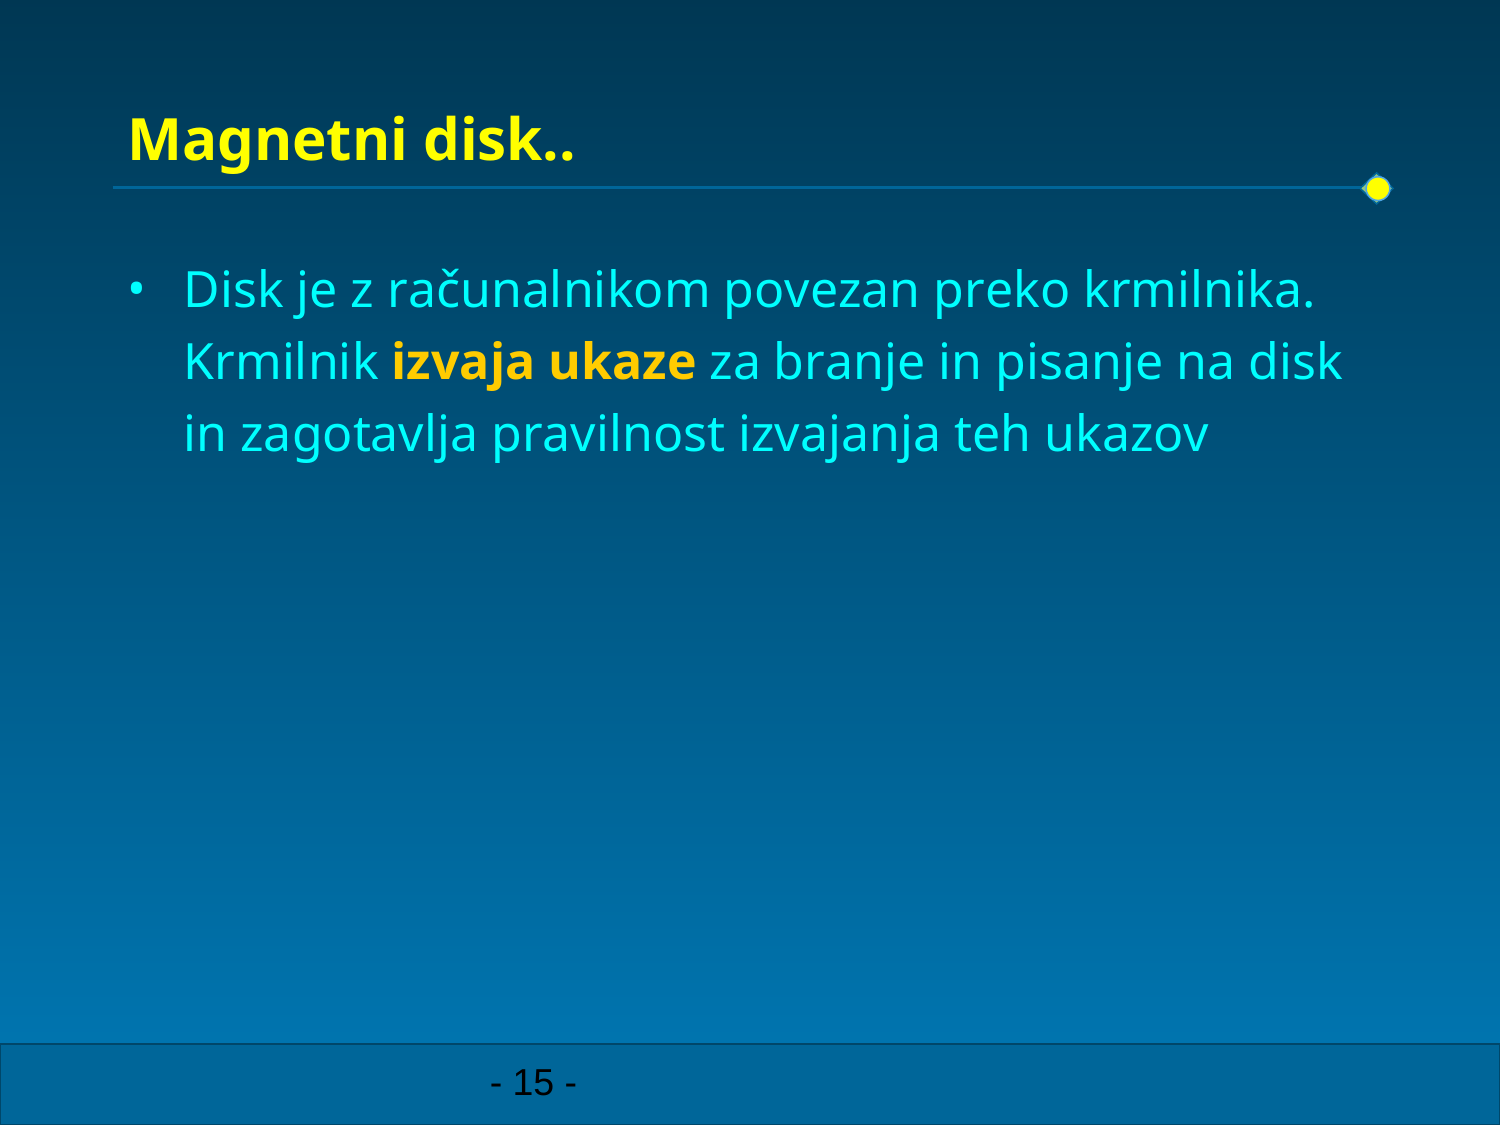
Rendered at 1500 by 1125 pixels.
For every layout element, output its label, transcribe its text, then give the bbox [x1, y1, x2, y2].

title Magnetni disk.. [112, 94, 1388, 181]
list Disk je z računalnikom povezan preko krmilnika. Krmilnik izvaja ukaze za branje in pisanje na disk in zagotavlja pravilnost izvajanja teh ukazov [112, 237, 1388, 963]
